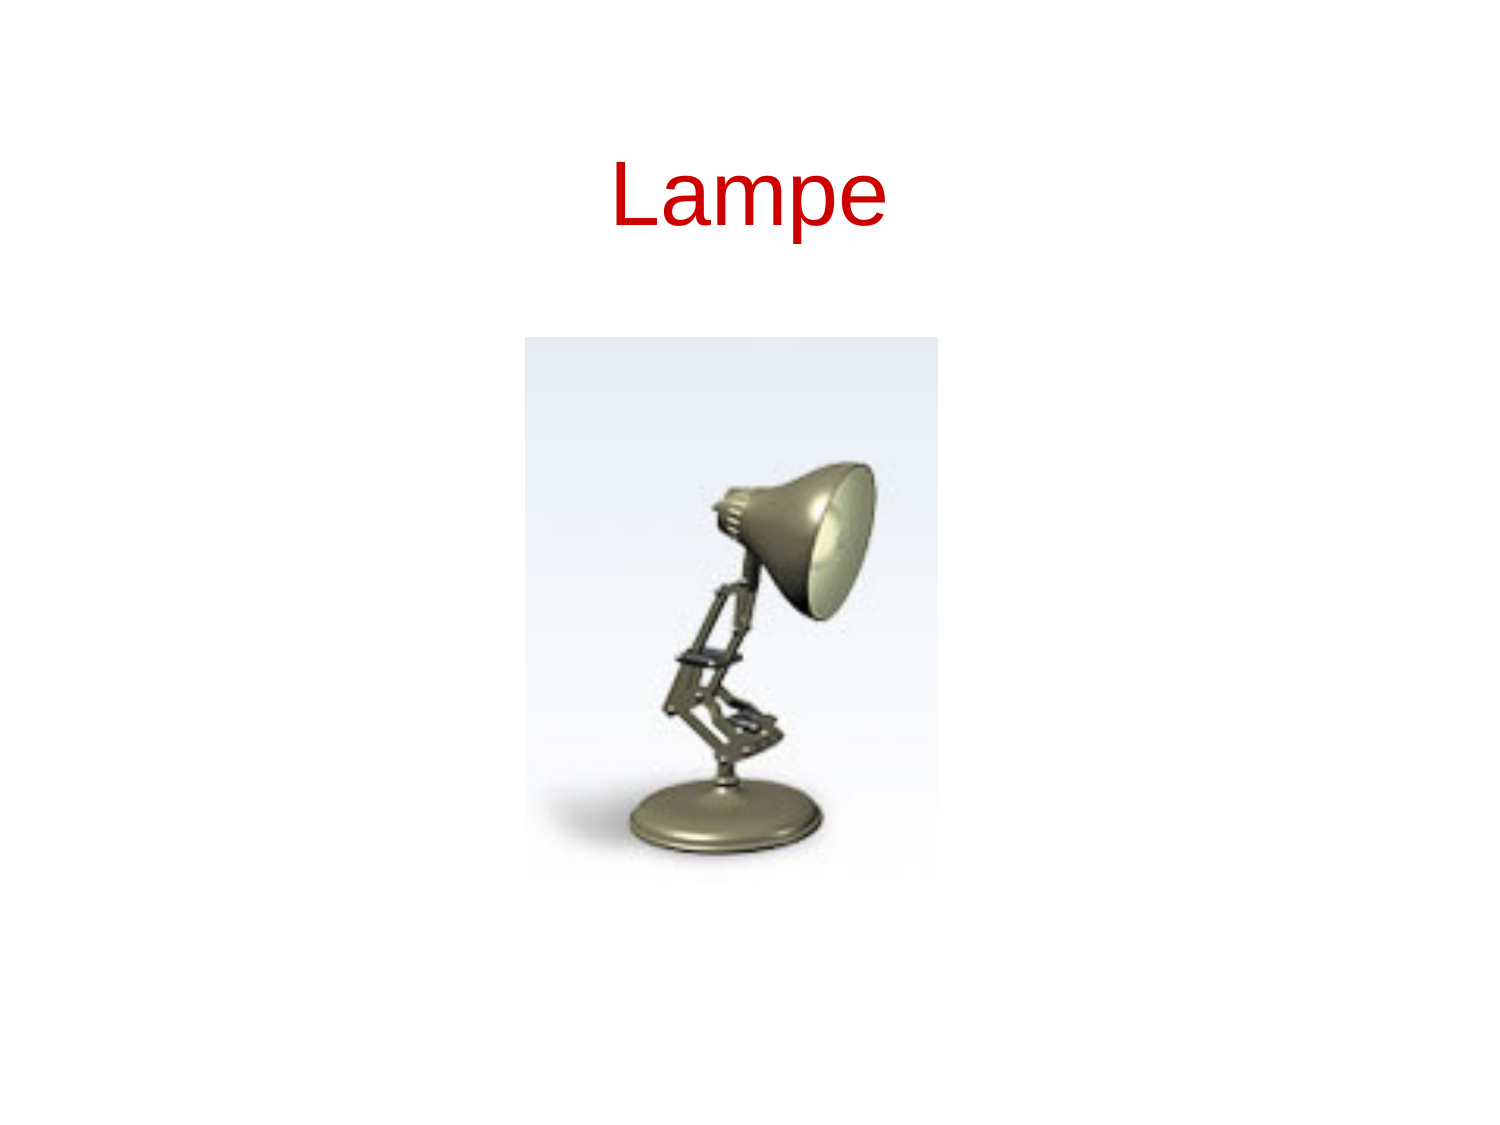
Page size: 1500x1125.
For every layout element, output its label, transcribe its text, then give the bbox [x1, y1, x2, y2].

picture [525, 337, 938, 882]
title Lampe [112, 99, 1388, 288]
